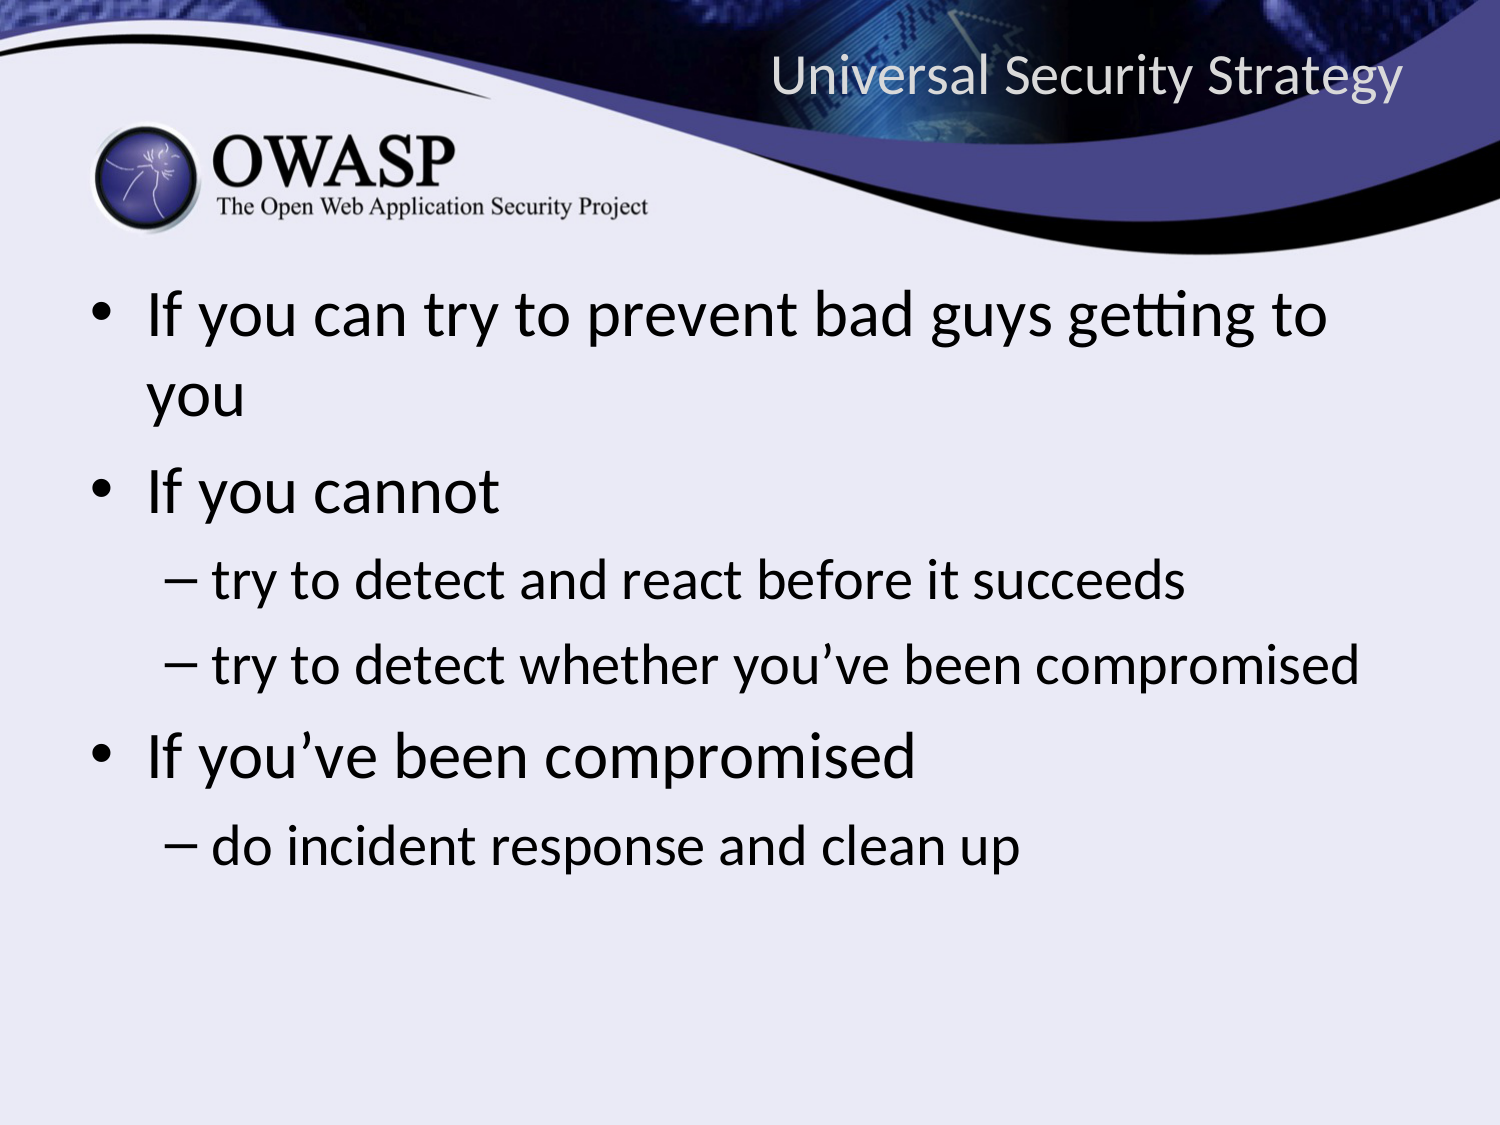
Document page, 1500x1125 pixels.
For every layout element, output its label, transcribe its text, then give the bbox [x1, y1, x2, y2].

picture [0, 0, 1500, 1125]
list If you can try to prevent bad guys getting to you If you cannot try to detect and react before it succeeds try to detect whether you’ve been compromised If you’ve been compromised do incident response and clean up [75, 262, 1426, 1018]
title Universal Security Strategy [699, 0, 1476, 149]
